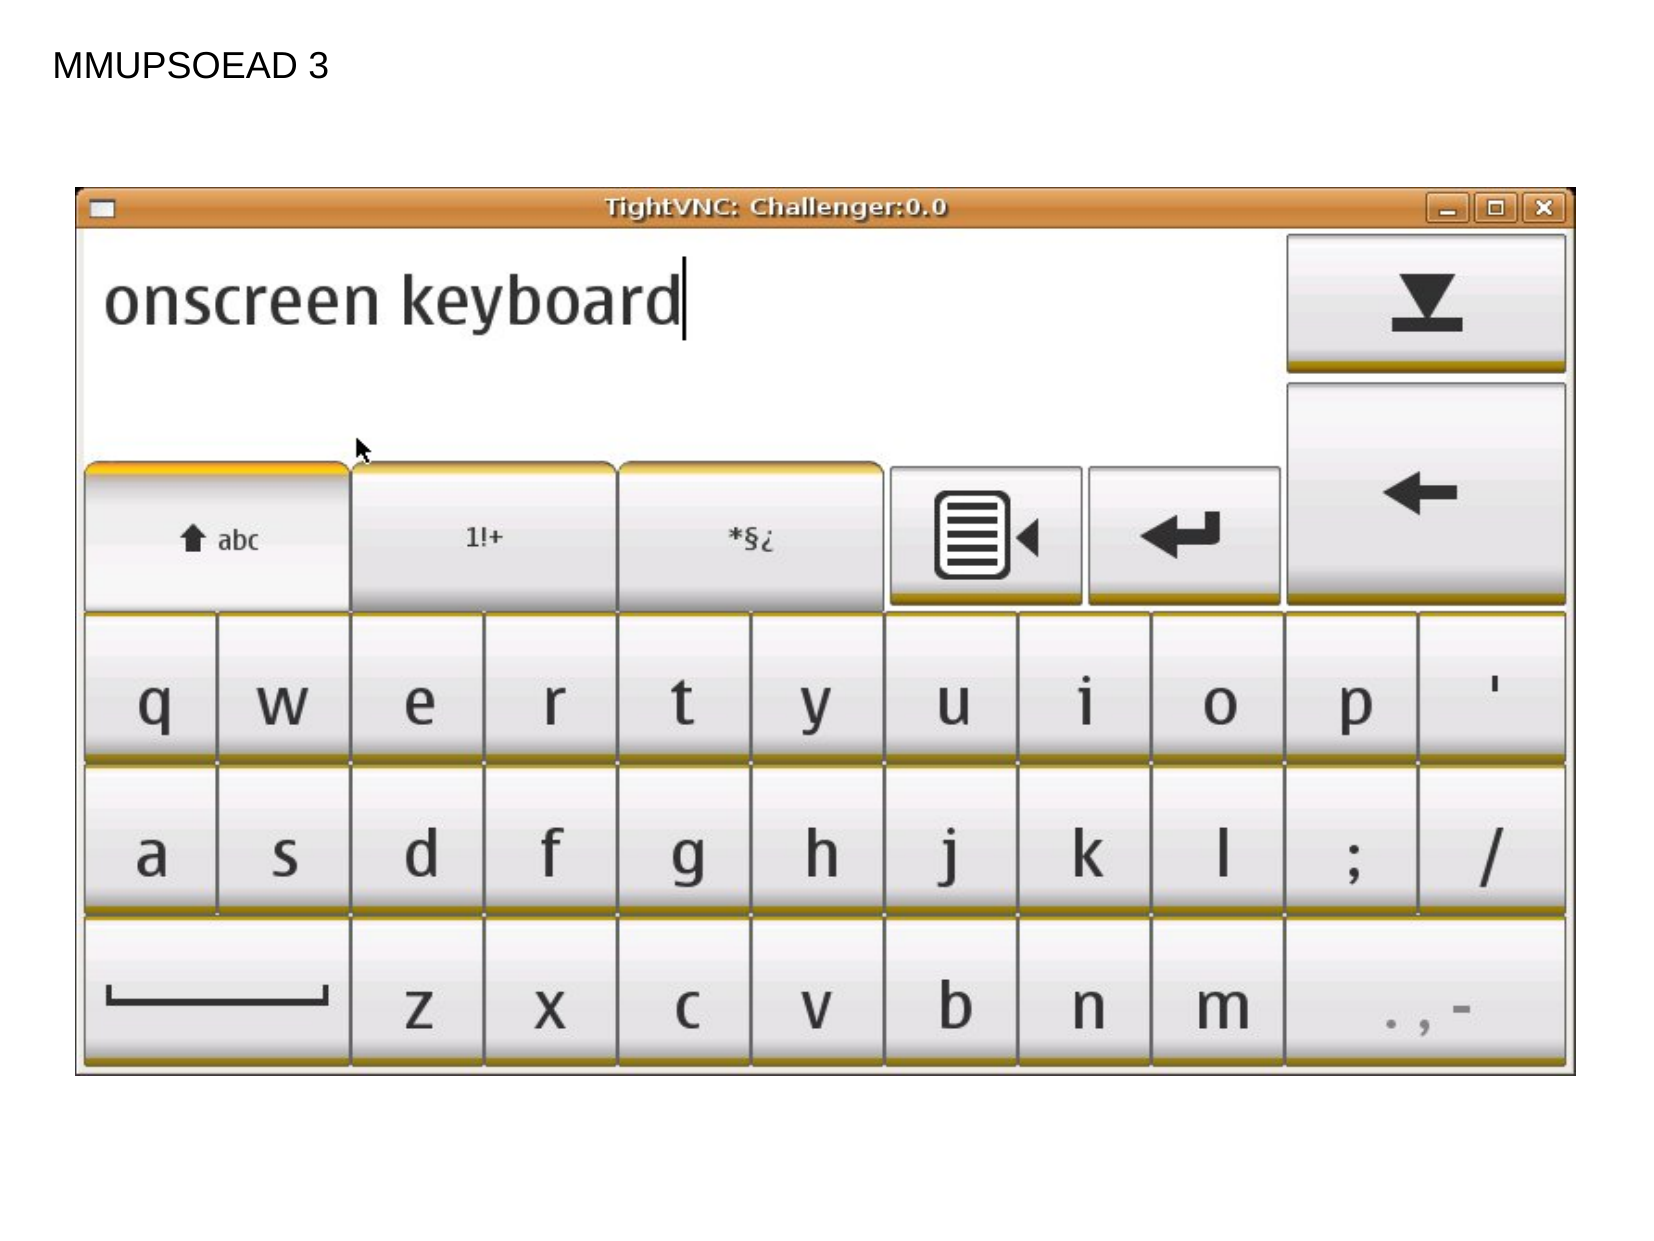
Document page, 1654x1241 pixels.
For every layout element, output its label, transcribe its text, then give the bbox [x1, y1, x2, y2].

picture [75, 187, 1576, 1076]
text_box MMUPSOEAD 3 [37, 37, 345, 99]
